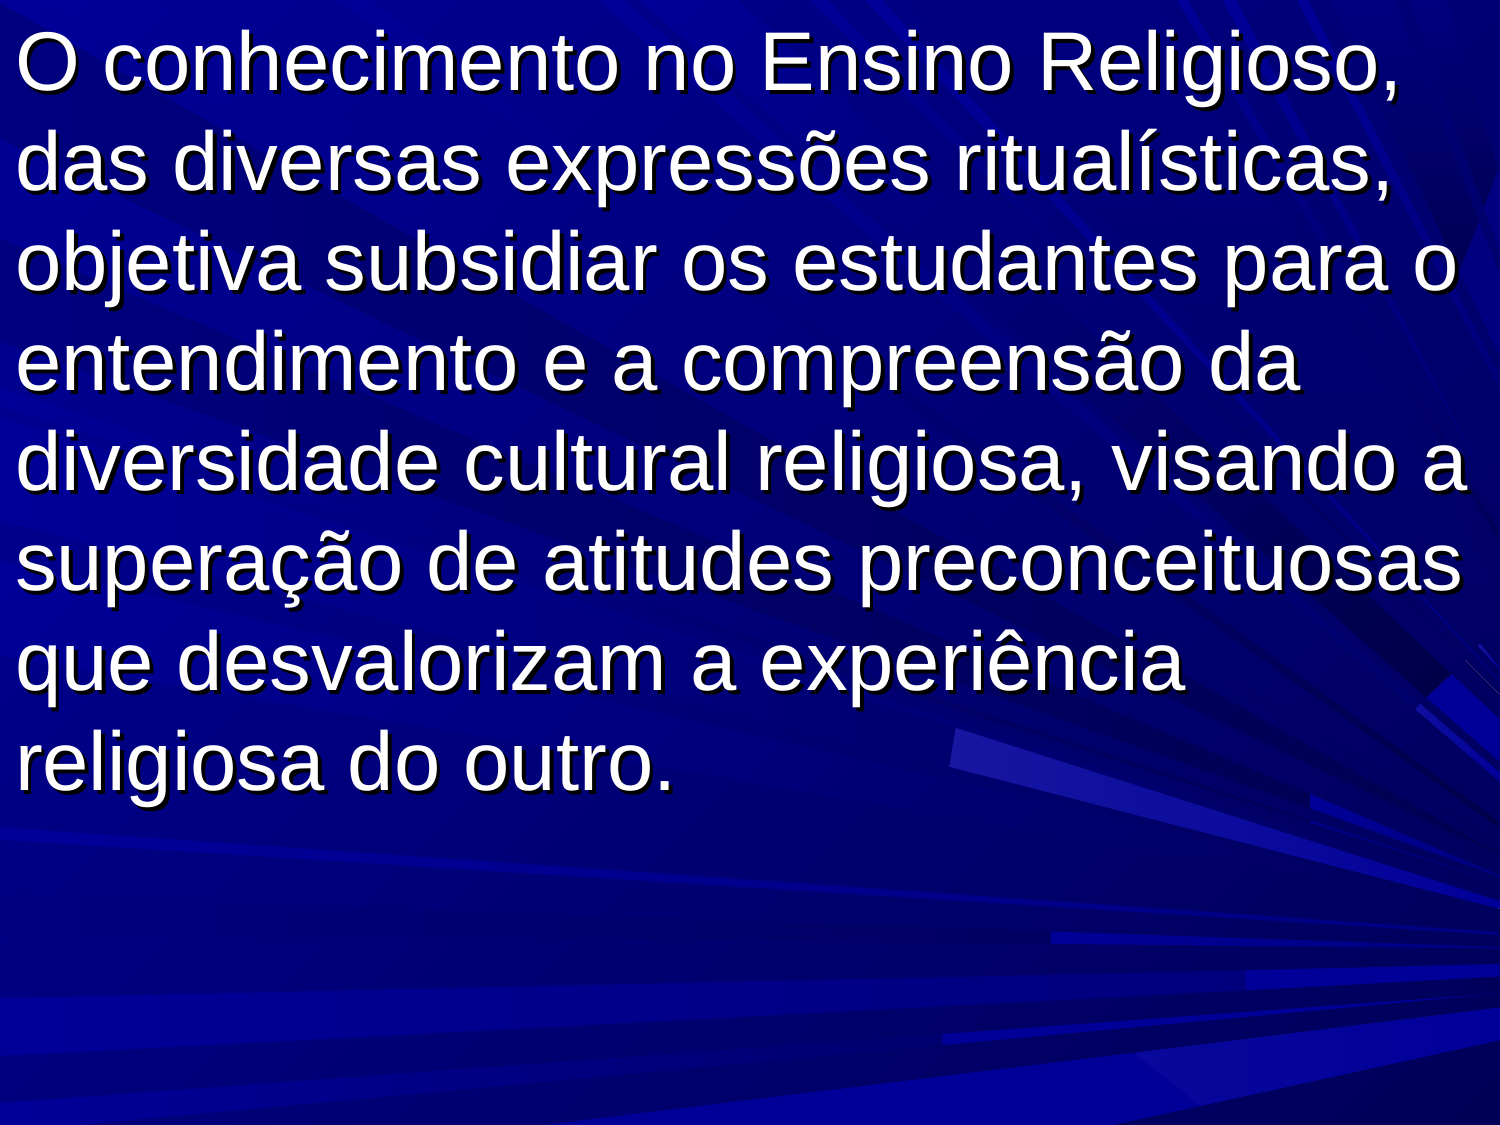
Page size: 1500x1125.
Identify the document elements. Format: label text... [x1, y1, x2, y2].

text_box O conhecimento no Ensino Religioso, das diversas expressões ritualísticas, objetiva subsidiar os estudantes para o entendimento e a compreensão da diversidade cultural religiosa, visando a superação de atitudes preconceituosas que desvalorizam a experiência religiosa do outro. [0, 0, 1500, 1125]
